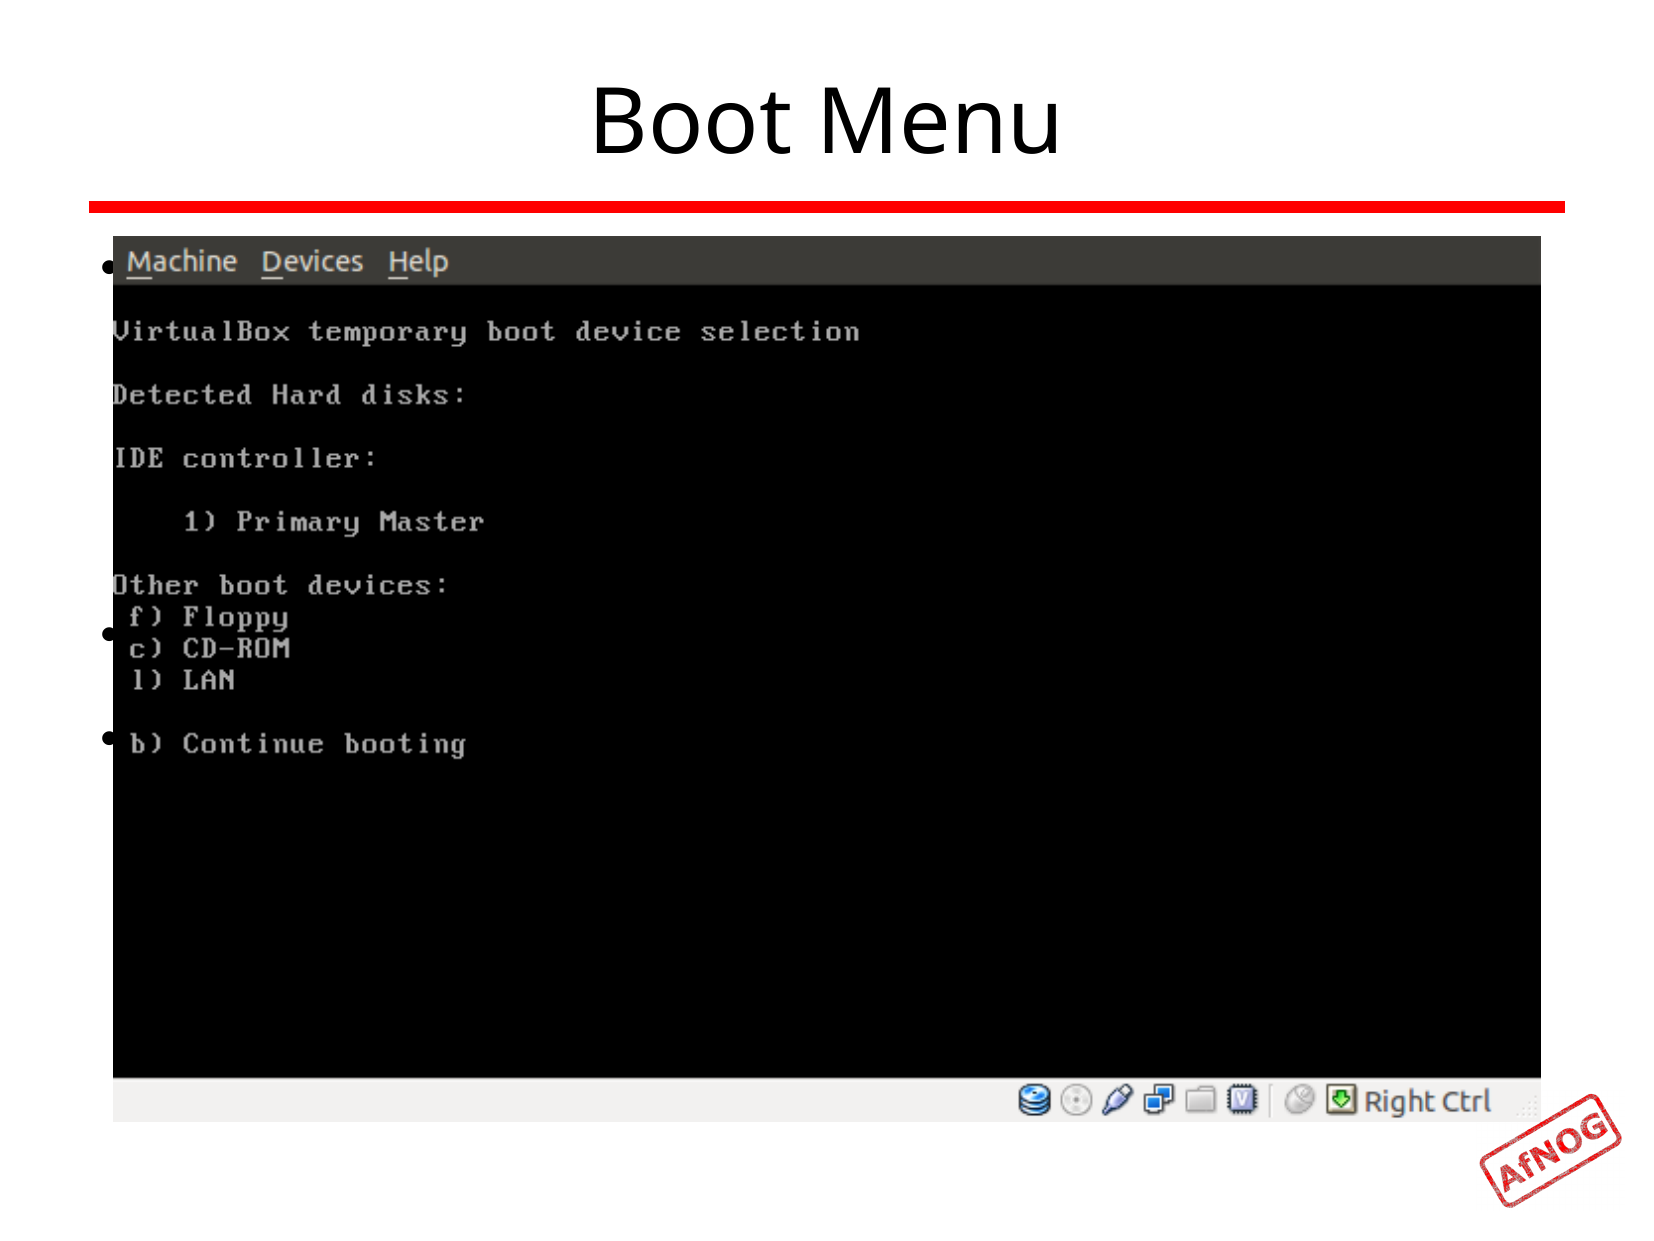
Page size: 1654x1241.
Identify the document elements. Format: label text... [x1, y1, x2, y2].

list If booting from CD iso: Insert the disk now Choose Devices/CD or DVD Device menu Select your CD-ROM image Press C to boot from CD-ROM Press L to boot from LAN (Network) [82, 236, 319, 1108]
title Boot Menu [88, 36, 1565, 200]
picture [1476, 1090, 1625, 1211]
picture [319, 236, 1572, 1122]
